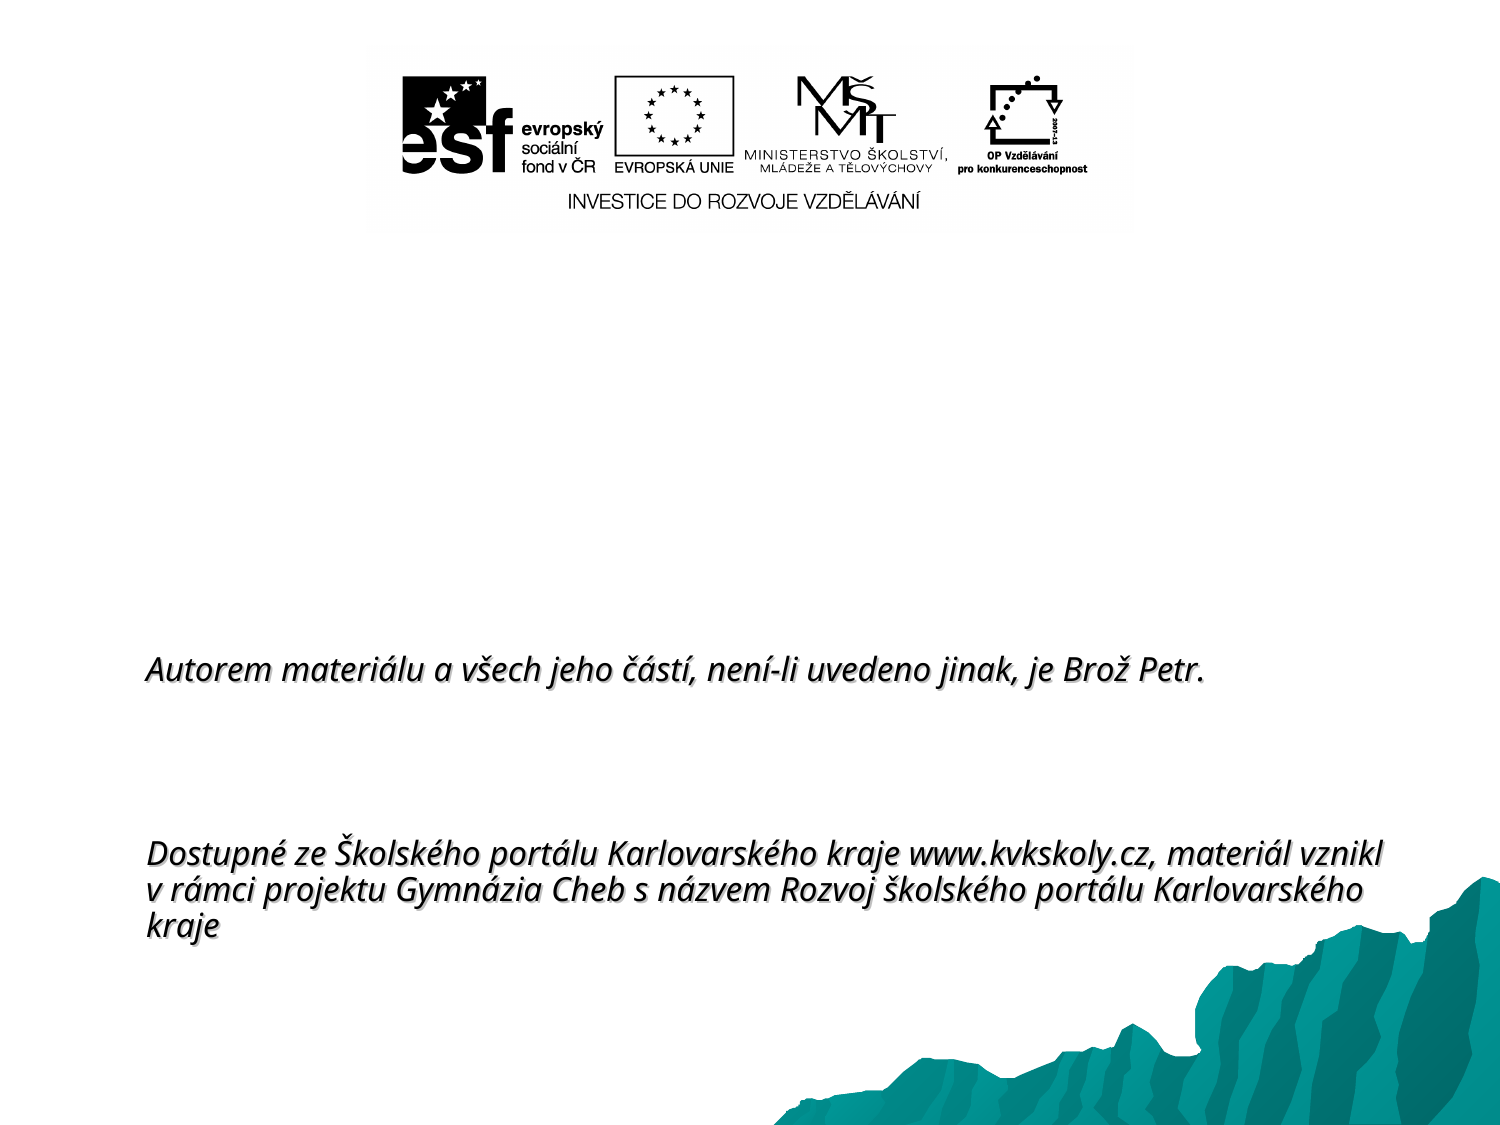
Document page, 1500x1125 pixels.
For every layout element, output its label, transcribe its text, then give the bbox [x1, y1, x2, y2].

picture [366, 45, 1134, 233]
list Autorem materiálu a všech jeho částí, není-li uvedeno jinak, je Brož Petr. Dostupné ze Školského portálu Karlovarského kraje www.kvkskoly.cz, materiál vznikl v rámci projektu Gymnázia Cheb s názvem Rozvoj školského portálu Karlovarského kraje [75, 262, 1426, 1006]
